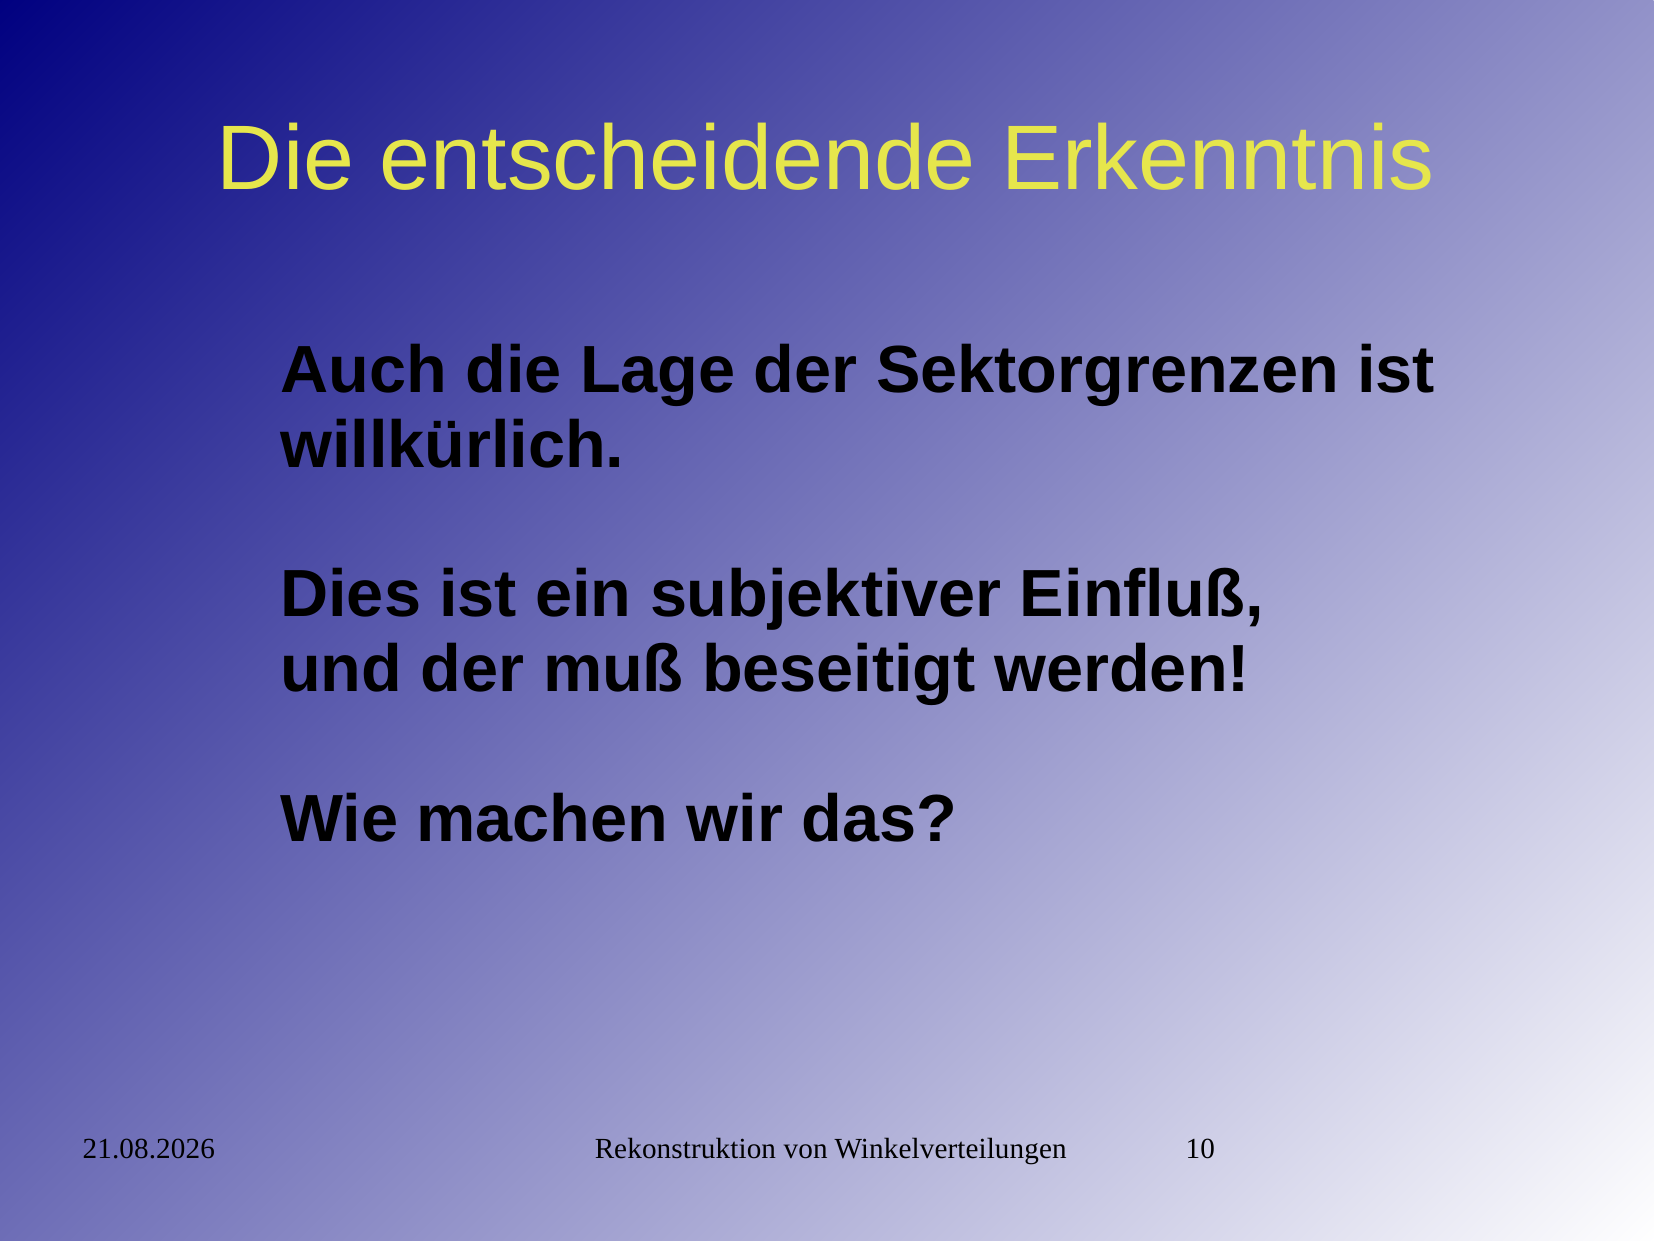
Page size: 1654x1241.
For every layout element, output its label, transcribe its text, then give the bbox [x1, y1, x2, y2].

text_box Auch die Lage der Sektorgrenzen ist willkürlich. Dies ist ein subjektiver Einfluß, und der muß beseitigt werden! Wie machen wir das? [265, 324, 1477, 882]
text_box Rekonstruktion von Winkelverteilungen [565, 1129, 1090, 1216]
title Die entscheidende Erkenntnis [82, 49, 1571, 257]
text_box <Nummer> [1185, 1129, 1571, 1216]
text_box 26.06.2021 [82, 1129, 468, 1216]
